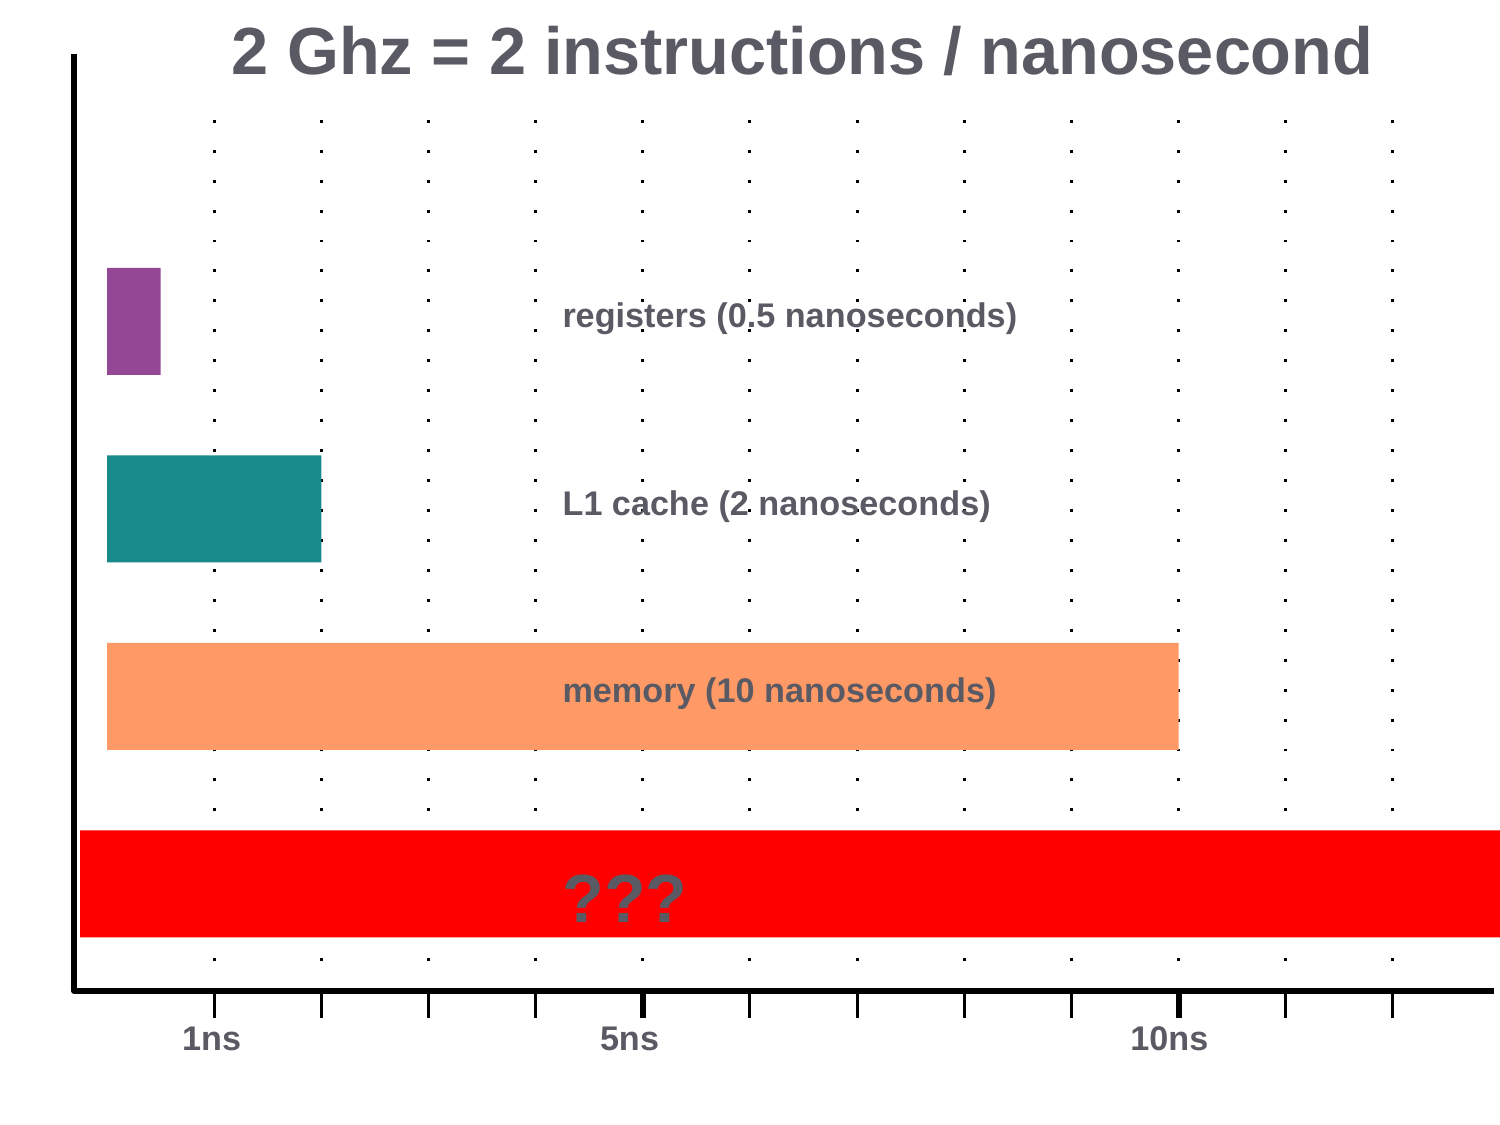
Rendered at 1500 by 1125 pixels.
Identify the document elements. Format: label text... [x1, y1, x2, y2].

text_box [107, 267, 161, 375]
text_box [80, 830, 1500, 938]
text_box [107, 642, 1179, 750]
text_box 5ns [600, 1017, 708, 1057]
text_box [107, 455, 322, 563]
text_box 1ns [182, 1017, 290, 1057]
text_box L1 cache (2 nanoseconds) [562, 482, 991, 521]
text_box registers (0.5 nanoseconds) [562, 294, 1019, 333]
text_box 2 Ghz = 2 instructions / nanosecond [214, 0, 1394, 96]
text_box ??? [562, 857, 688, 934]
text_box 10ns [1130, 1017, 1238, 1057]
text_box memory (10 nanoseconds) [562, 669, 997, 708]
